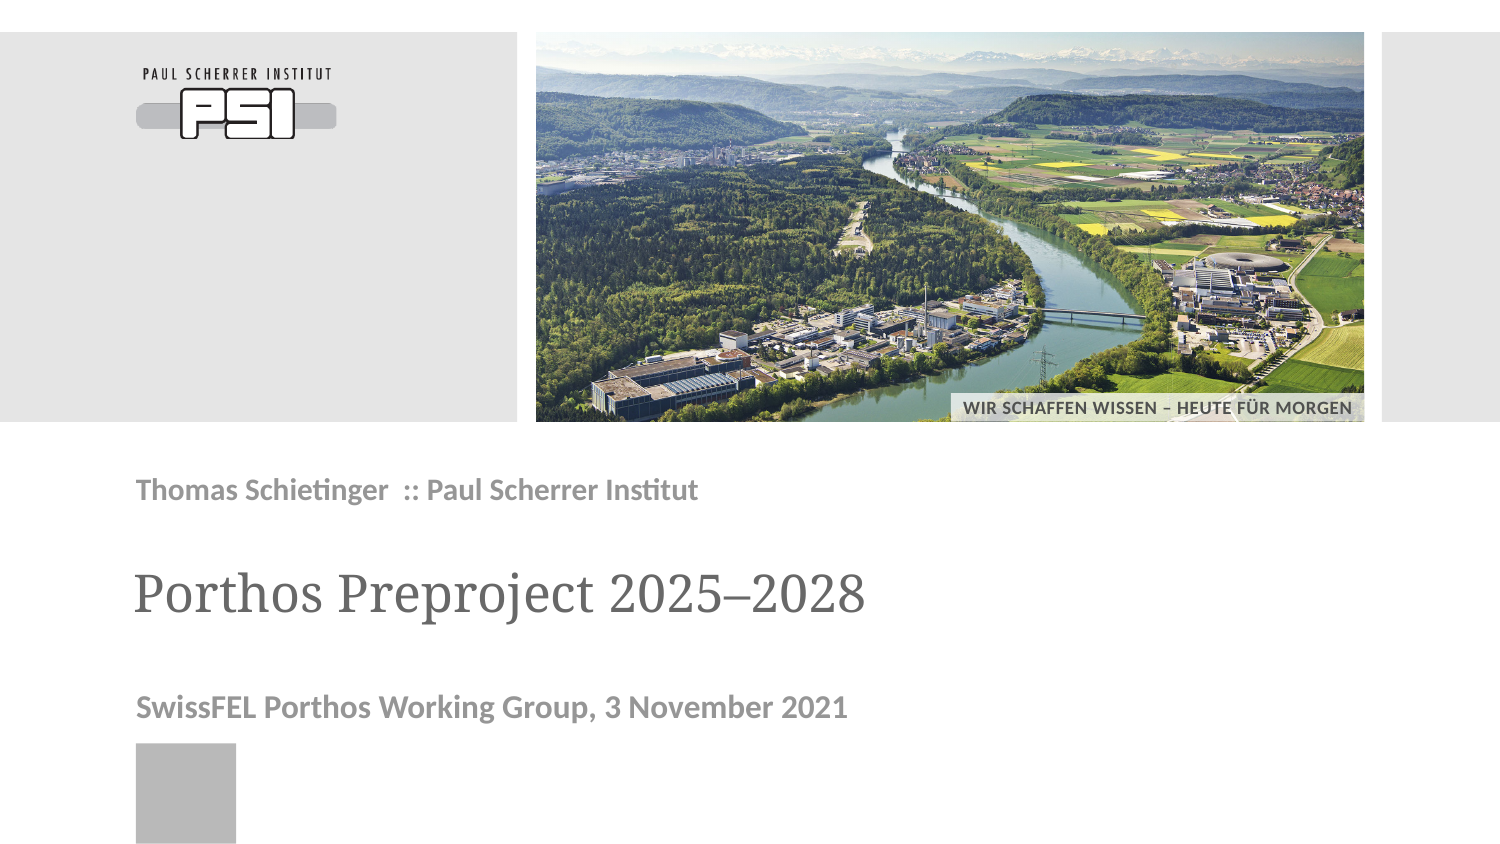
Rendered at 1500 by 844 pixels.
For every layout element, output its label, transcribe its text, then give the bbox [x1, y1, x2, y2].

picture [539, 32, 1365, 422]
subtitle Thomas Schietinger :: Paul Scherrer Institut [135, 465, 1441, 511]
list SwissFEL Porthos Working Group, 3 November 2021 [135, 680, 1441, 729]
title Porthos Preproject 2025–2028 [133, 560, 1441, 648]
